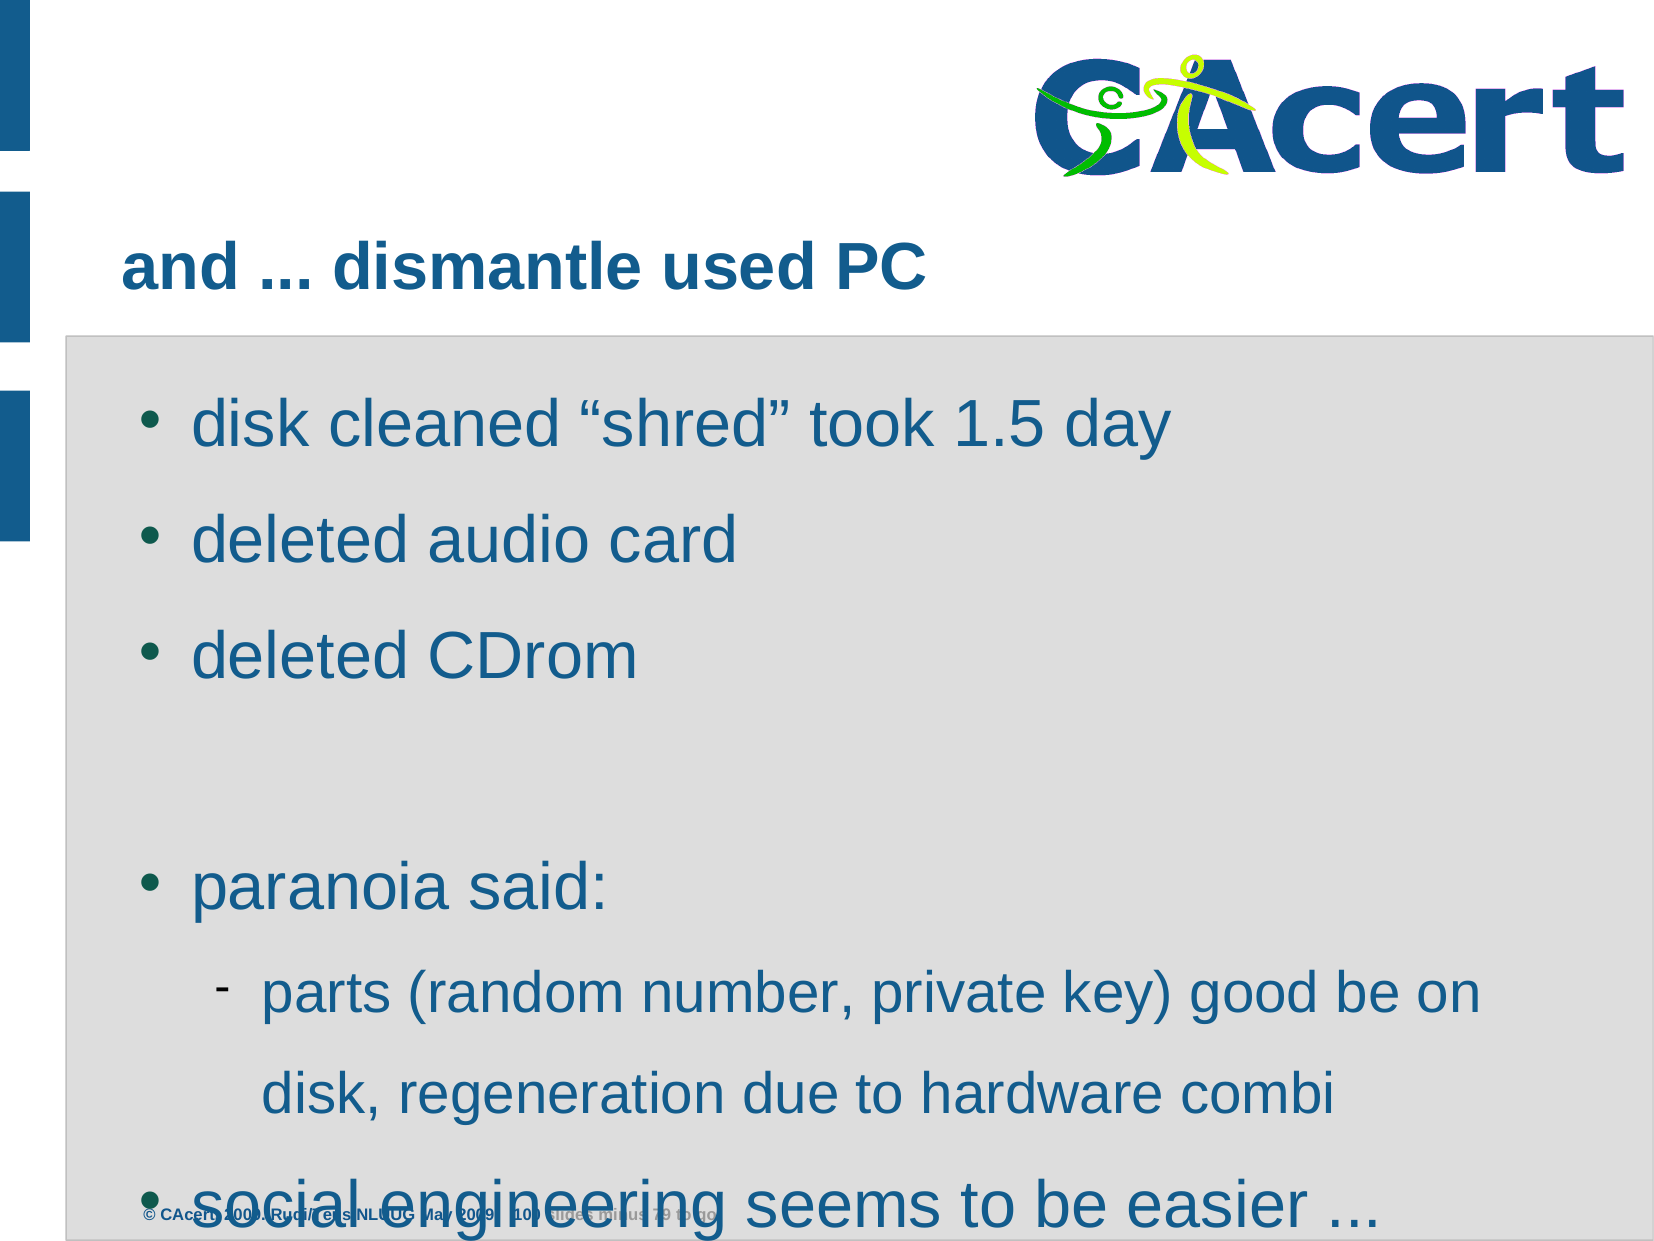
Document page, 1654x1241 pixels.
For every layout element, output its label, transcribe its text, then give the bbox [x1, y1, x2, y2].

list disk cleaned “shred” took 1.5 day deleted audio card deleted CDrom paranoia said: parts (random number, private key) good be on disk, regeneration due to hardware combi social engineering seems to be easier ... [121, 344, 1594, 1238]
title and ... dismantle used PC [121, 170, 1533, 323]
picture [1033, 53, 1625, 178]
